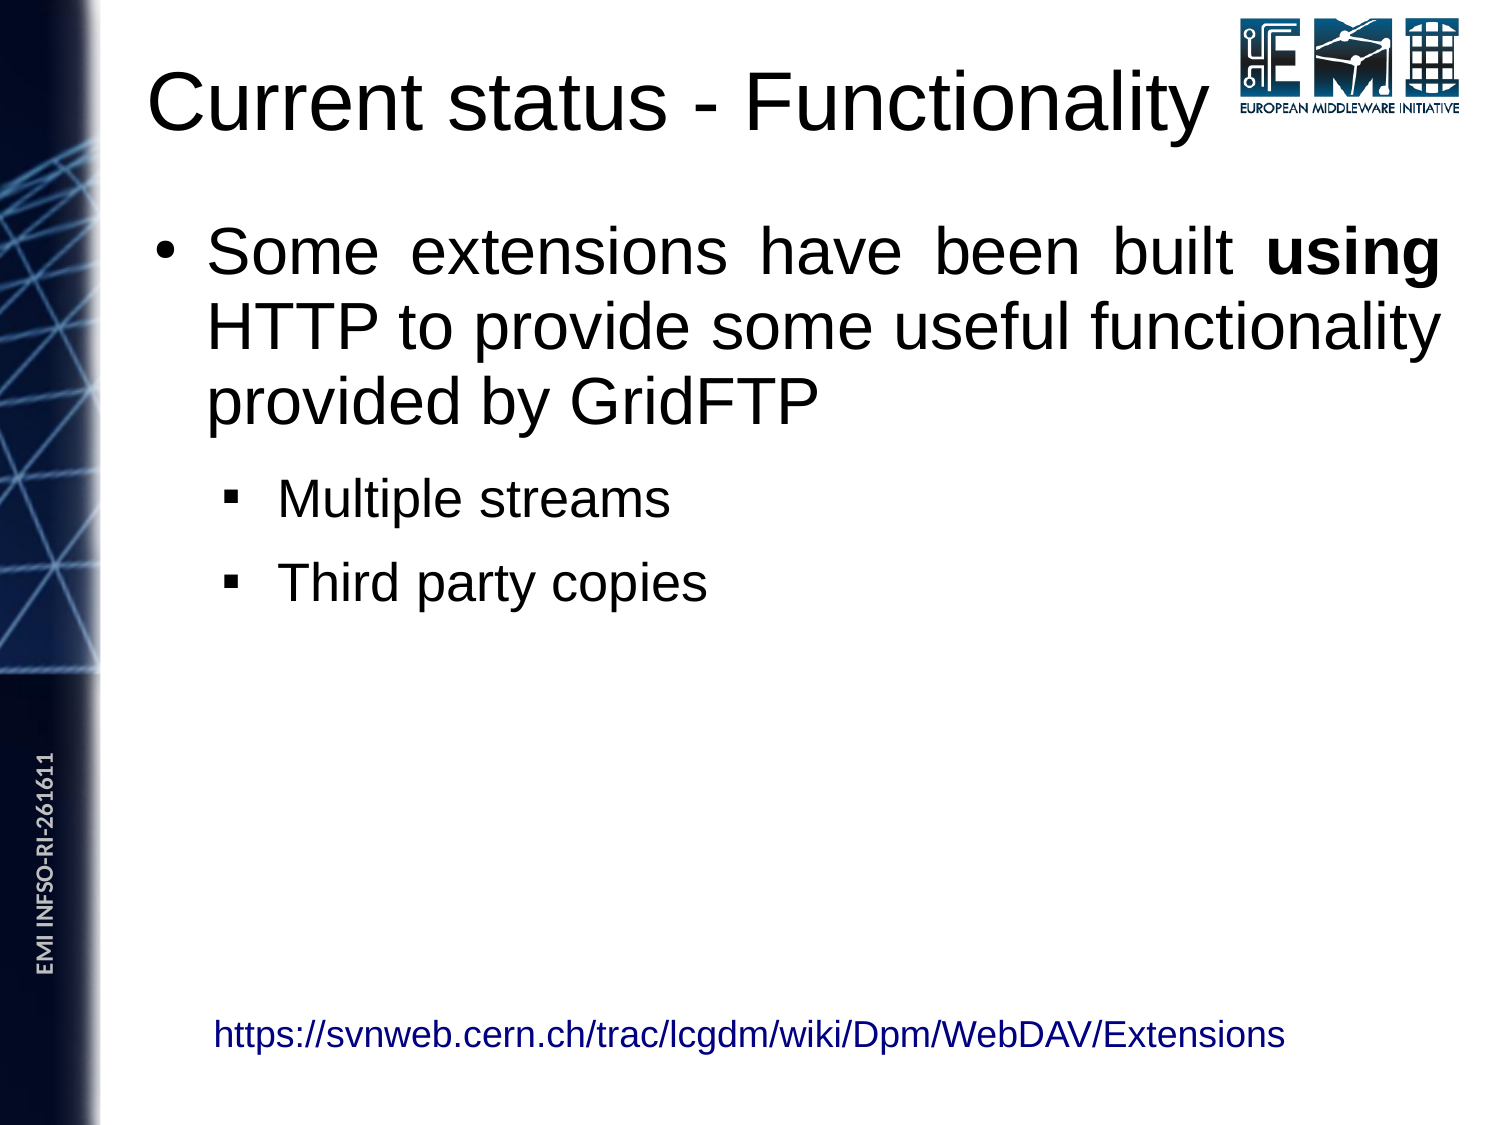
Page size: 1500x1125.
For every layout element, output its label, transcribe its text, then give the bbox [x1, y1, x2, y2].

list Some extensions have been built using HTTP to provide some useful functionality provided by GridFTP Multiple streams Third party copies [135, 214, 1443, 867]
title Current status - Functionality [88, 26, 1270, 178]
picture [1191, 2, 1500, 134]
text_box https://svnweb.cern.ch/trac/lcgdm/wiki/Dpm/WebDAV/Extensions [198, 1006, 1302, 1063]
picture [0, 0, 112, 1125]
